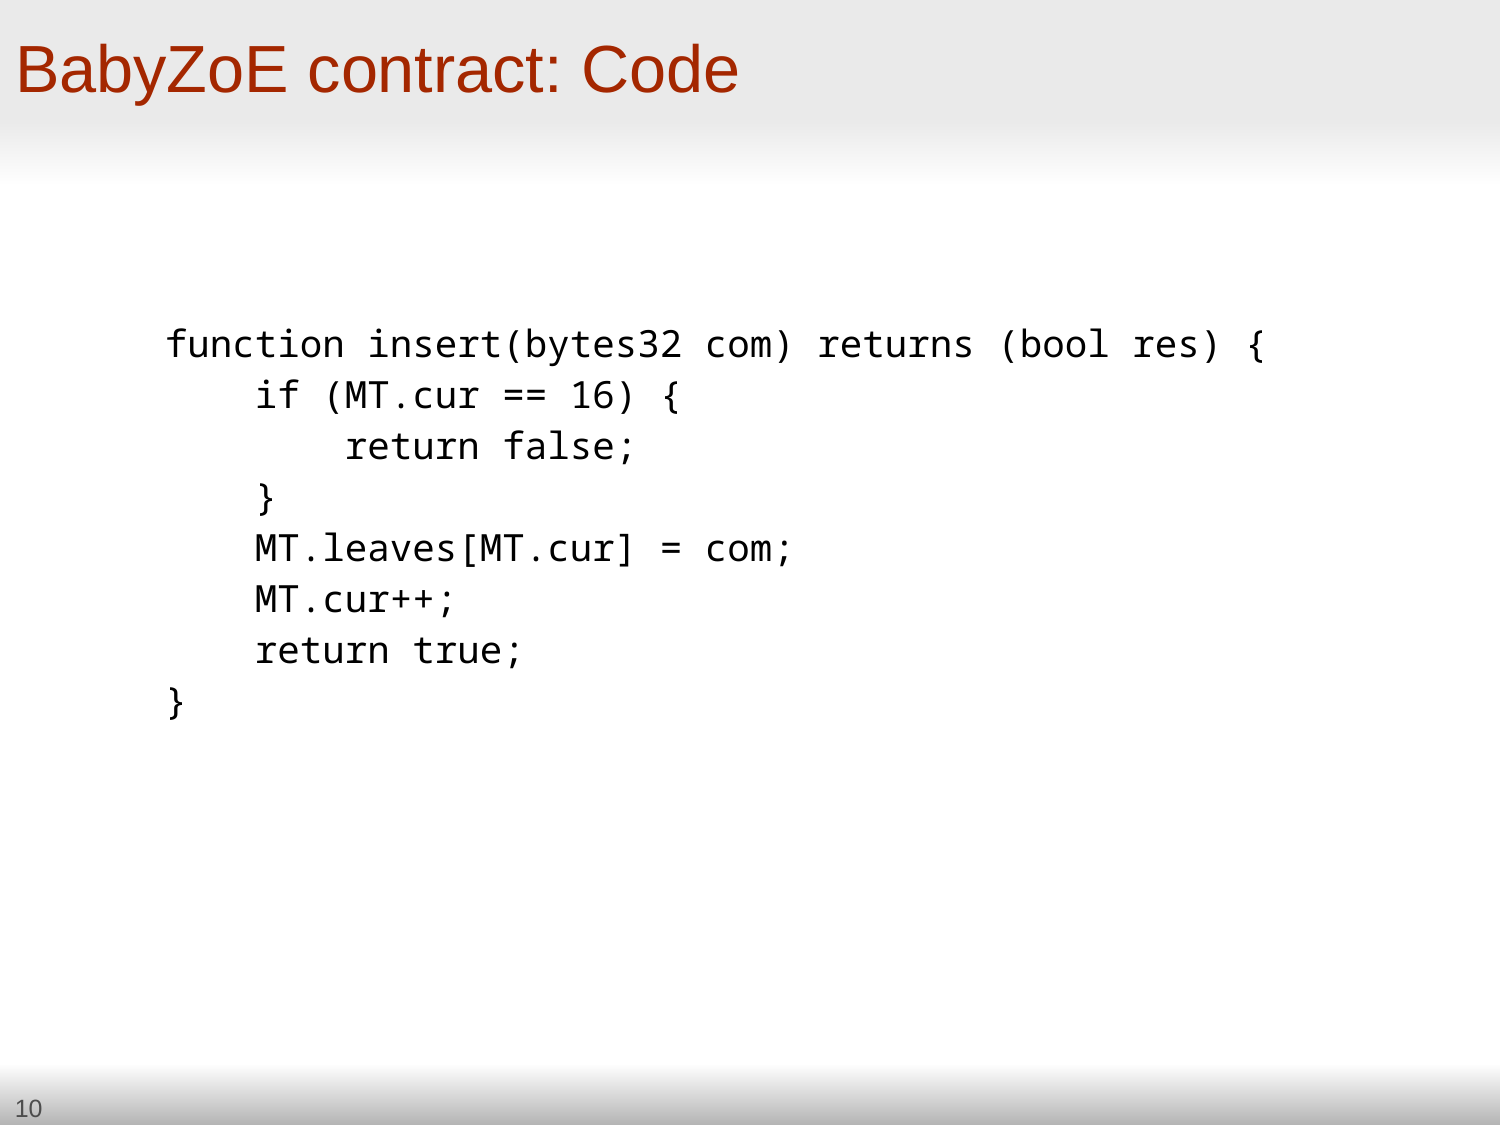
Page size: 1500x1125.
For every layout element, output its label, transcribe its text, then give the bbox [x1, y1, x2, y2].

text_box function insert(bytes32 com) returns (bool res) { if (MT.cur == 16) { return false; } MT.leaves[MT.cur] = com; MT.cur++; return true; } [60, 310, 1471, 678]
title BabyZoE contract: Code [0, 3, 1500, 141]
